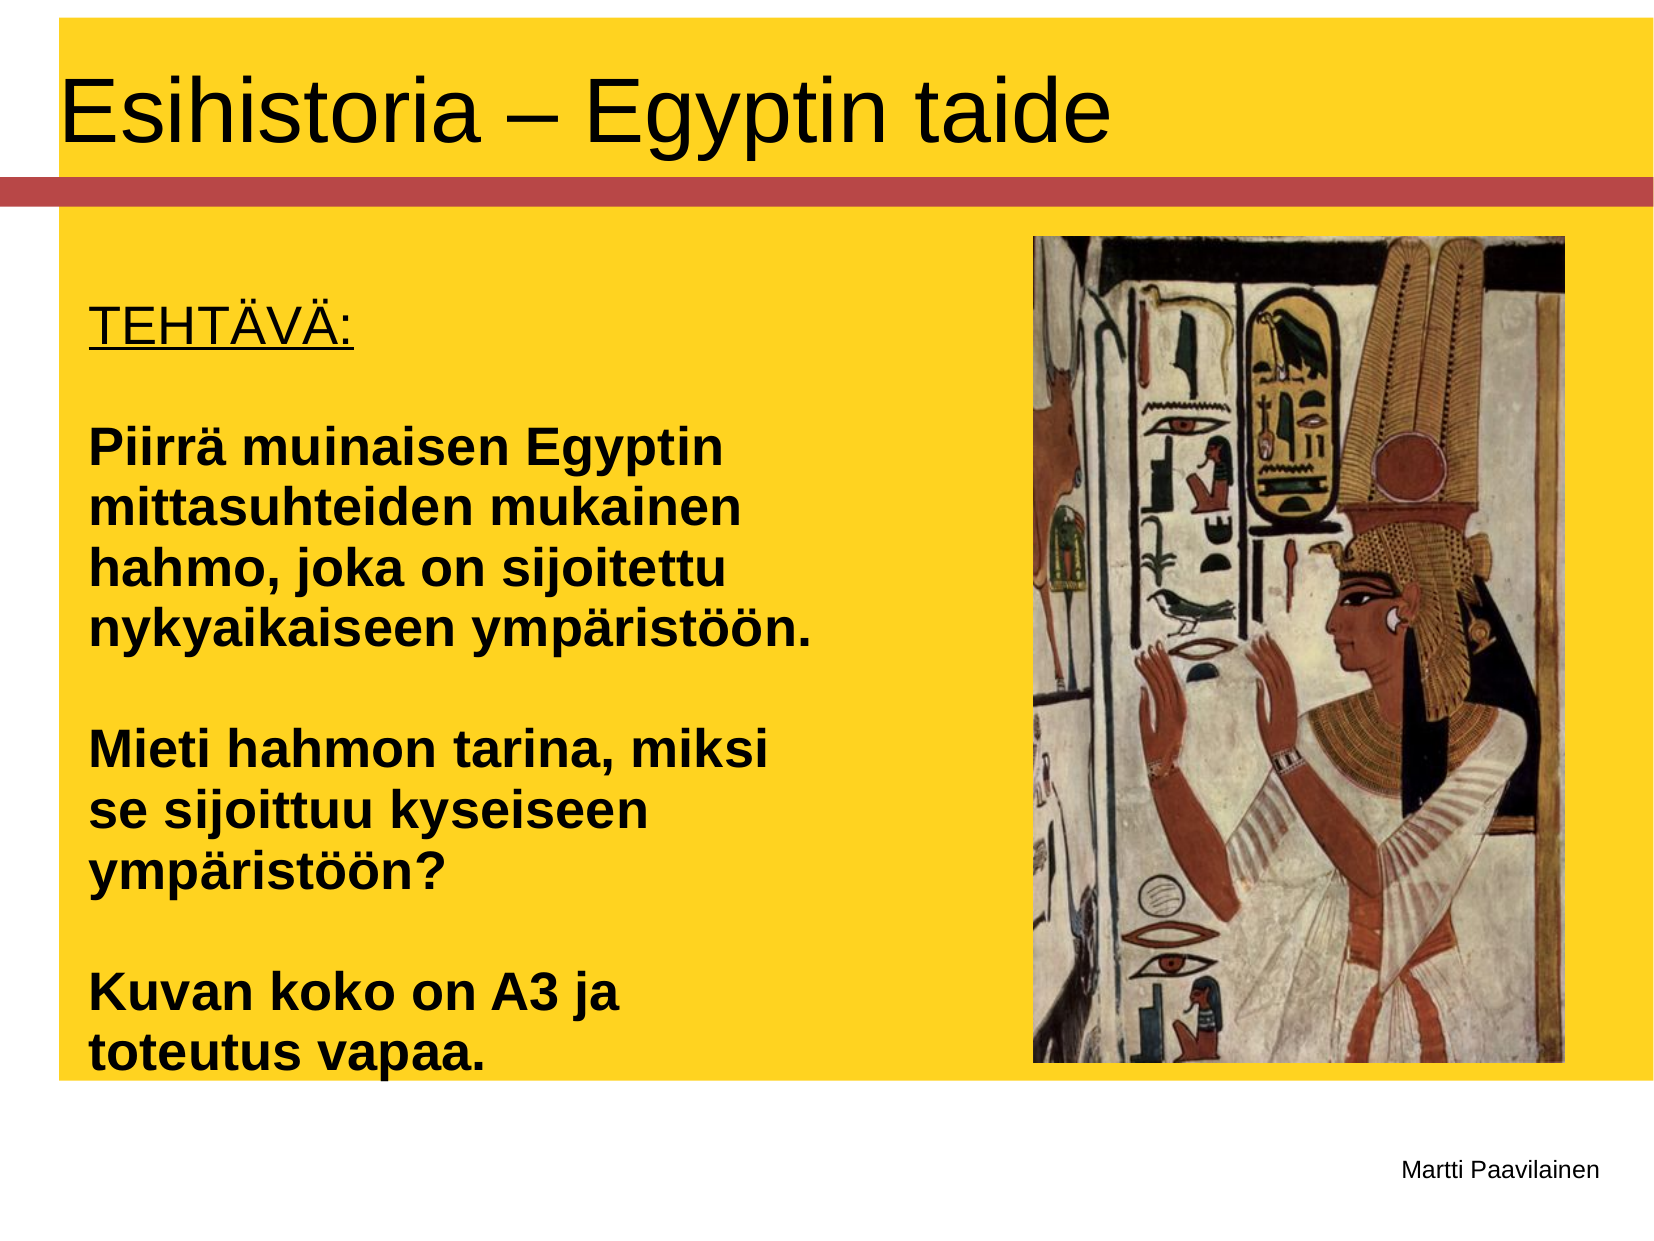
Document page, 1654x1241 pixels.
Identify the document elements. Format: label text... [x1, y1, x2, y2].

title Esihistoria – Egyptin taide [59, 14, 1654, 177]
text_box [0, 177, 1654, 1081]
picture [1033, 236, 1565, 1063]
title Martti Paavilainen [679, 1128, 1601, 1211]
subtitle TEHTÄVÄ: Piirrä muinaisen Egyptin mittasuhteiden mukainen hahmo, joka on sijoitettu nykyaikaiseen ympäristöön. Mieti hahmon tarina, miksi se sijoittuu kyseiseen ympäristöön? Kuvan koko on A3 ja toteutus vapaa. [88, 295, 827, 1099]
